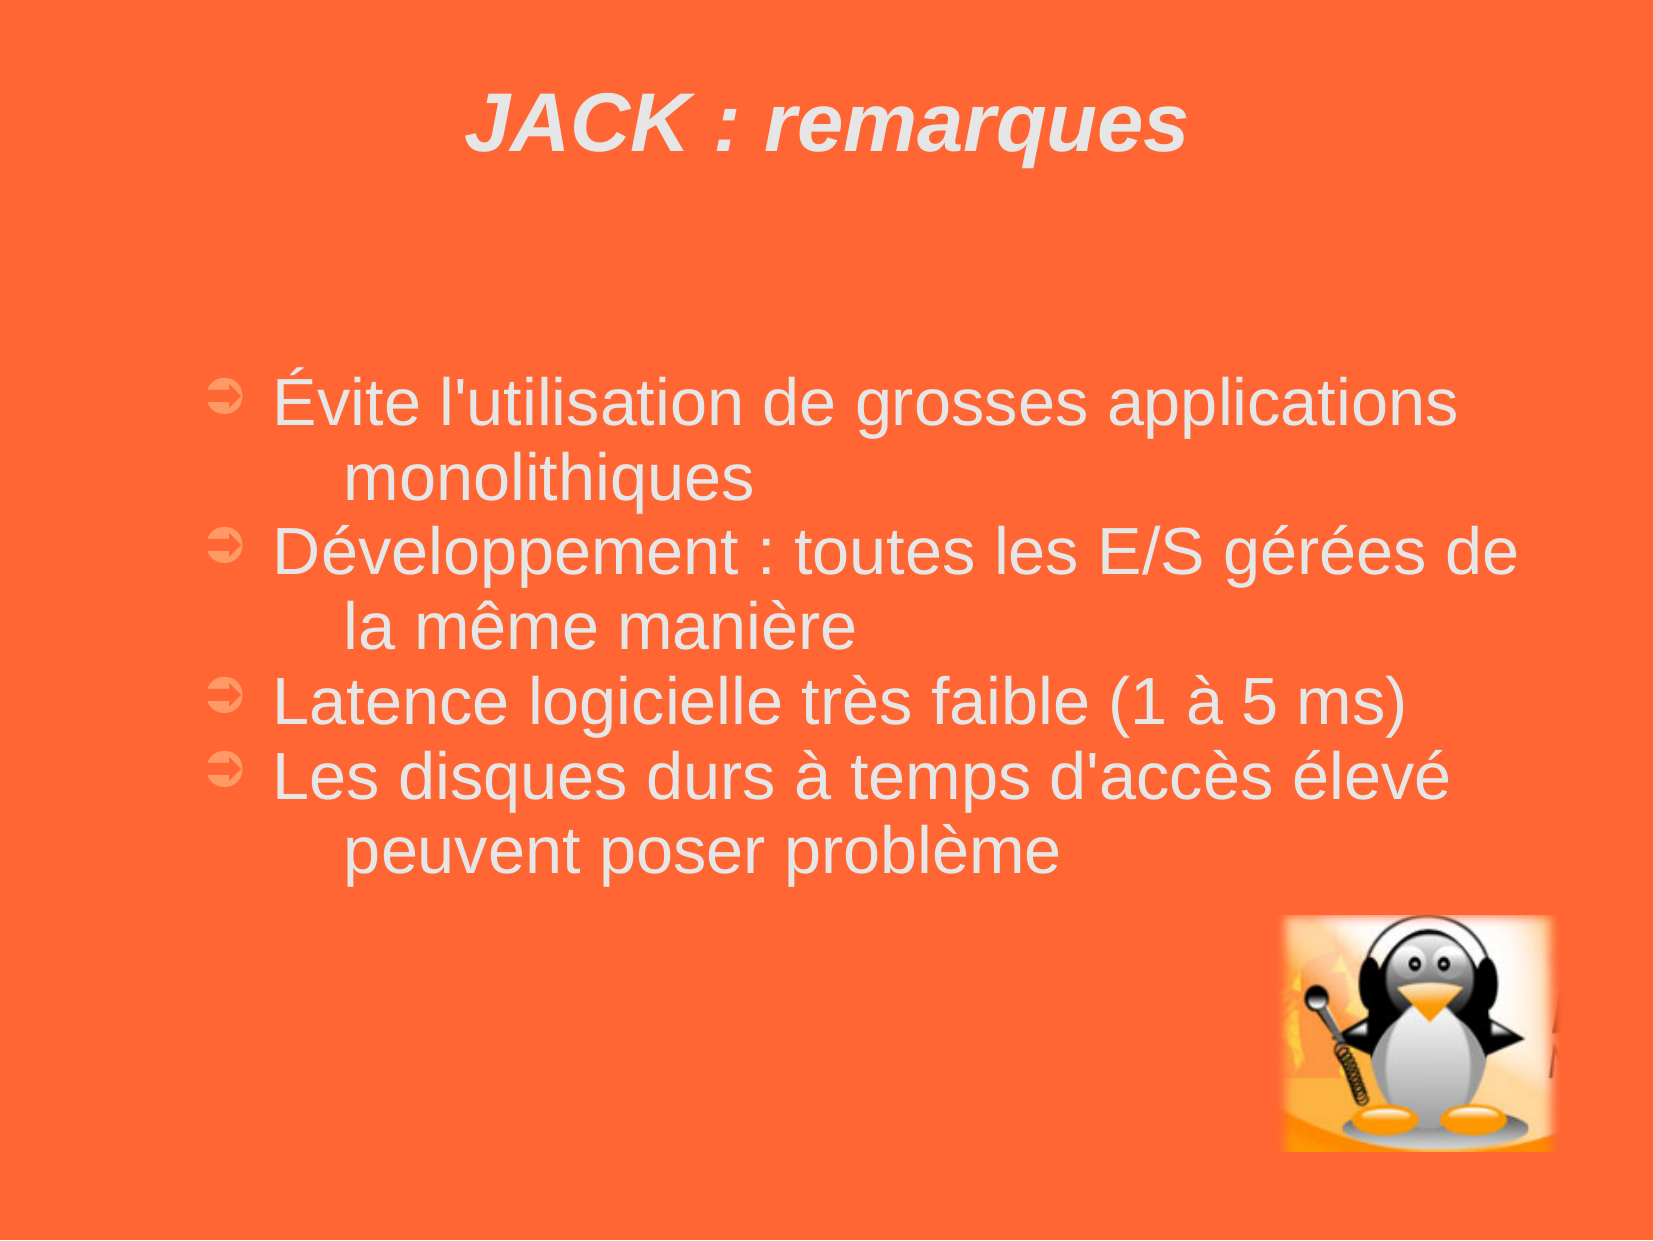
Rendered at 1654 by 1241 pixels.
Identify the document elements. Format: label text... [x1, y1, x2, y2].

picture [1272, 1147, 1565, 1152]
title JACK : remarques [121, 19, 1534, 227]
list Évite l'utilisation de grosses applications monolithiques Développement : toutes les E/S gérées de la même manière Latence logicielle très faible (1 à 5 ms) Les disques durs à temps d'accès élevé peuvent poser problème [178, 364, 1570, 1147]
